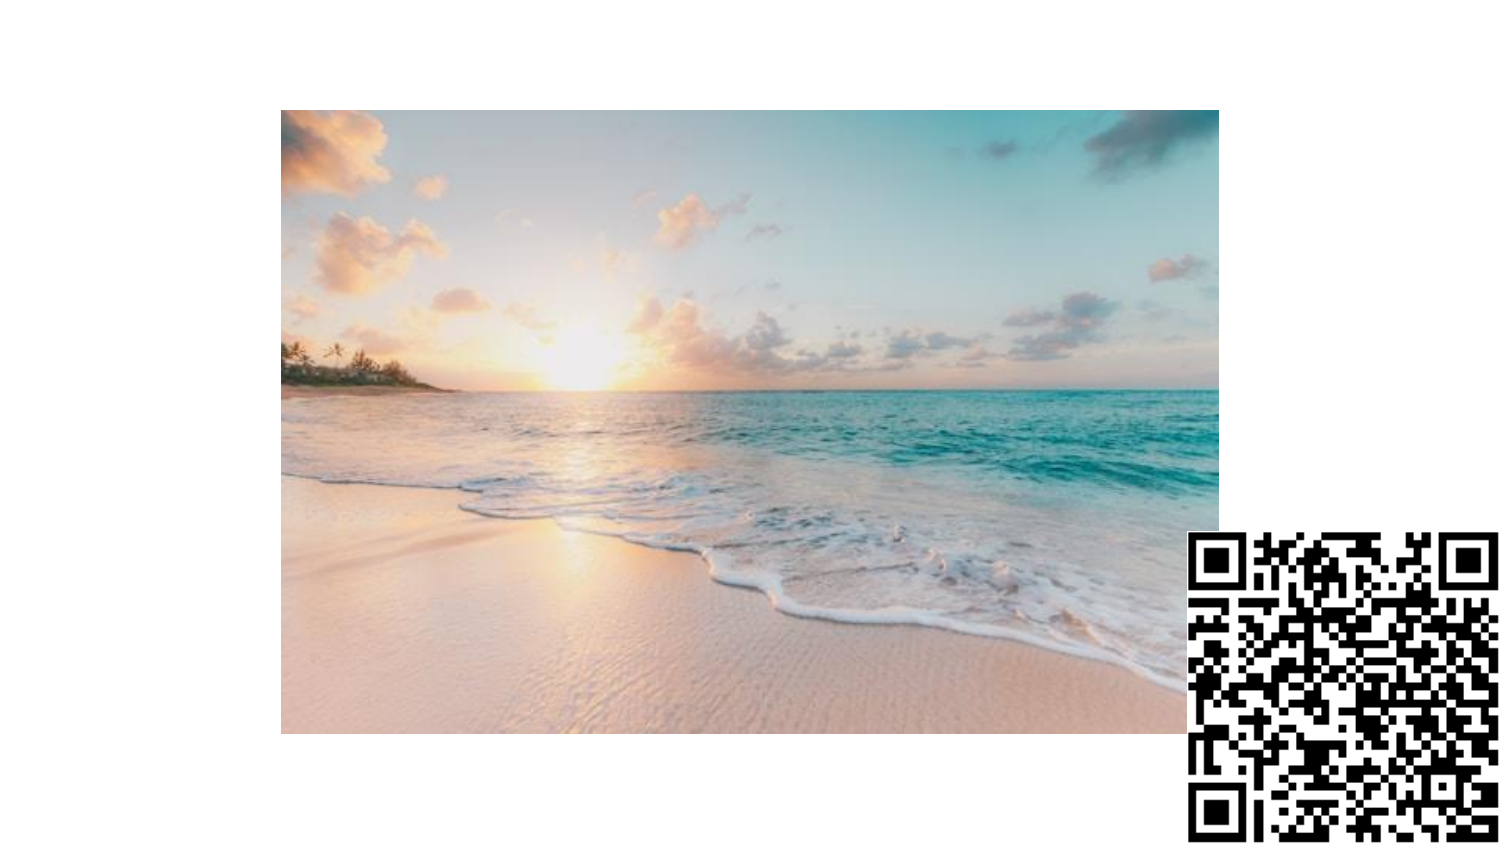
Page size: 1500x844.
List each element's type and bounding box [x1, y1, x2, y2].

picture [281, 110, 1500, 844]
